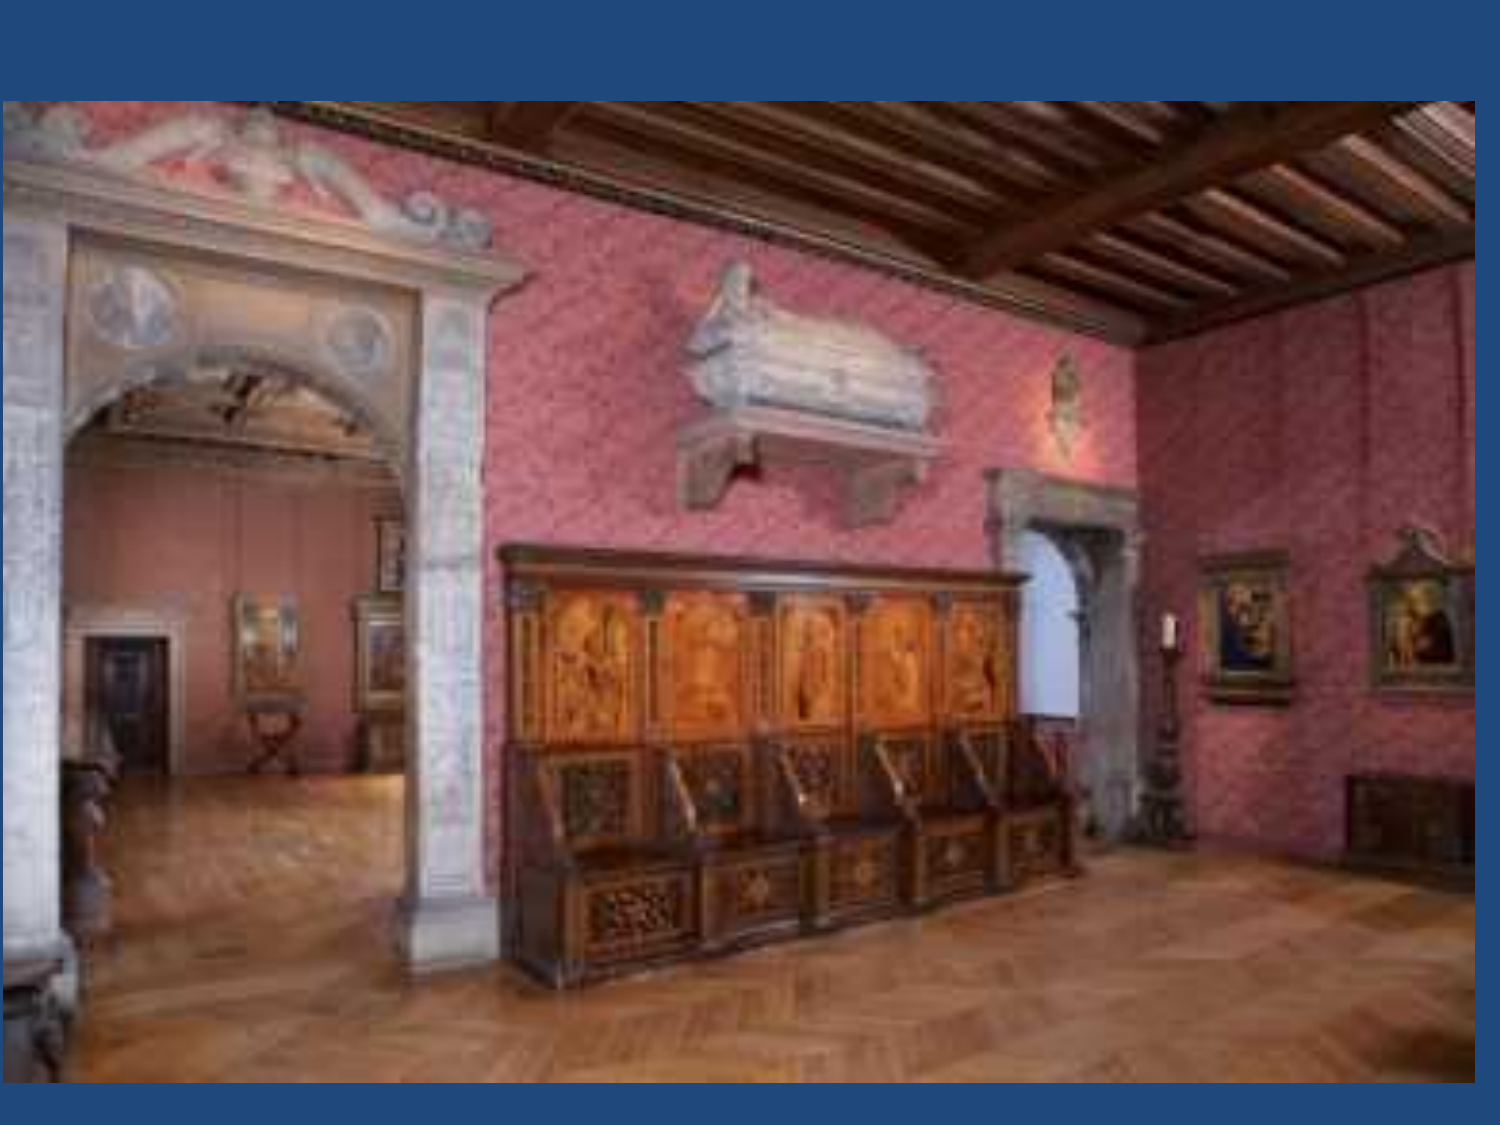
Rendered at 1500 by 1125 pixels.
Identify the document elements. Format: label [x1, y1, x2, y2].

picture [3, 101, 1475, 1083]
